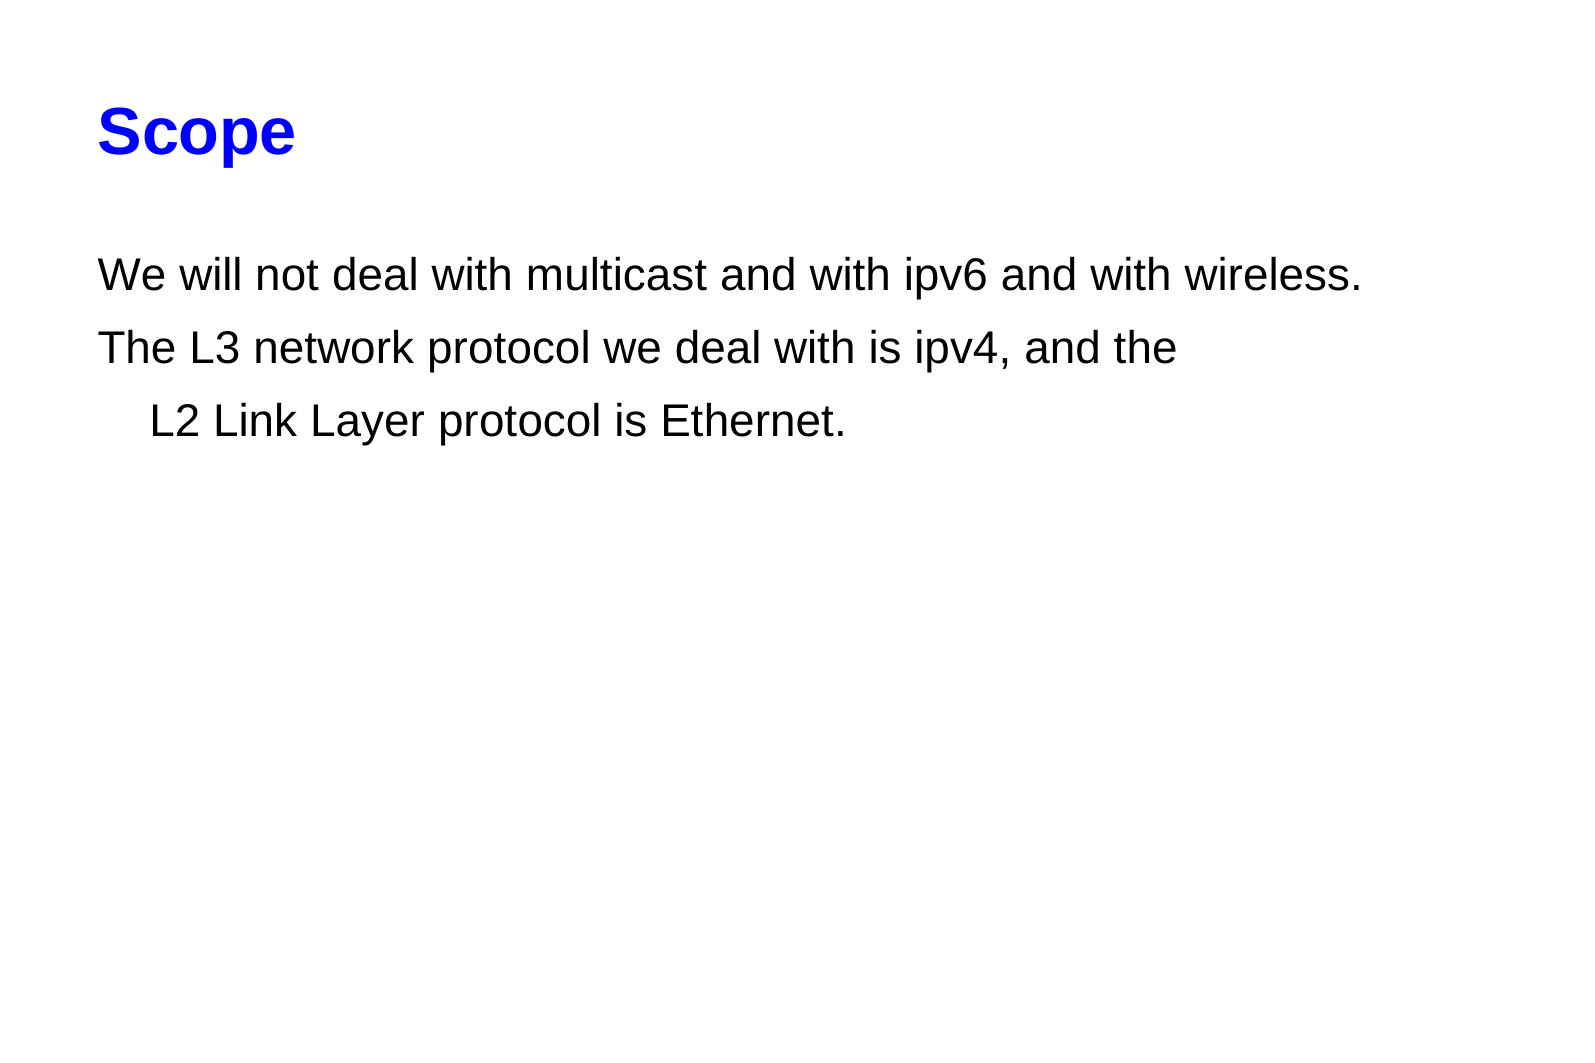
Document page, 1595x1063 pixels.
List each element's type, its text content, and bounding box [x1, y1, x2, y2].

title Scope [79, 49, 1515, 213]
list We will not deal with multicast and with ipv6 and with wireless. The L3 network protocol we deal with is ipv4, and the L2 Link Layer protocol is Ethernet. [79, 248, 1515, 936]
